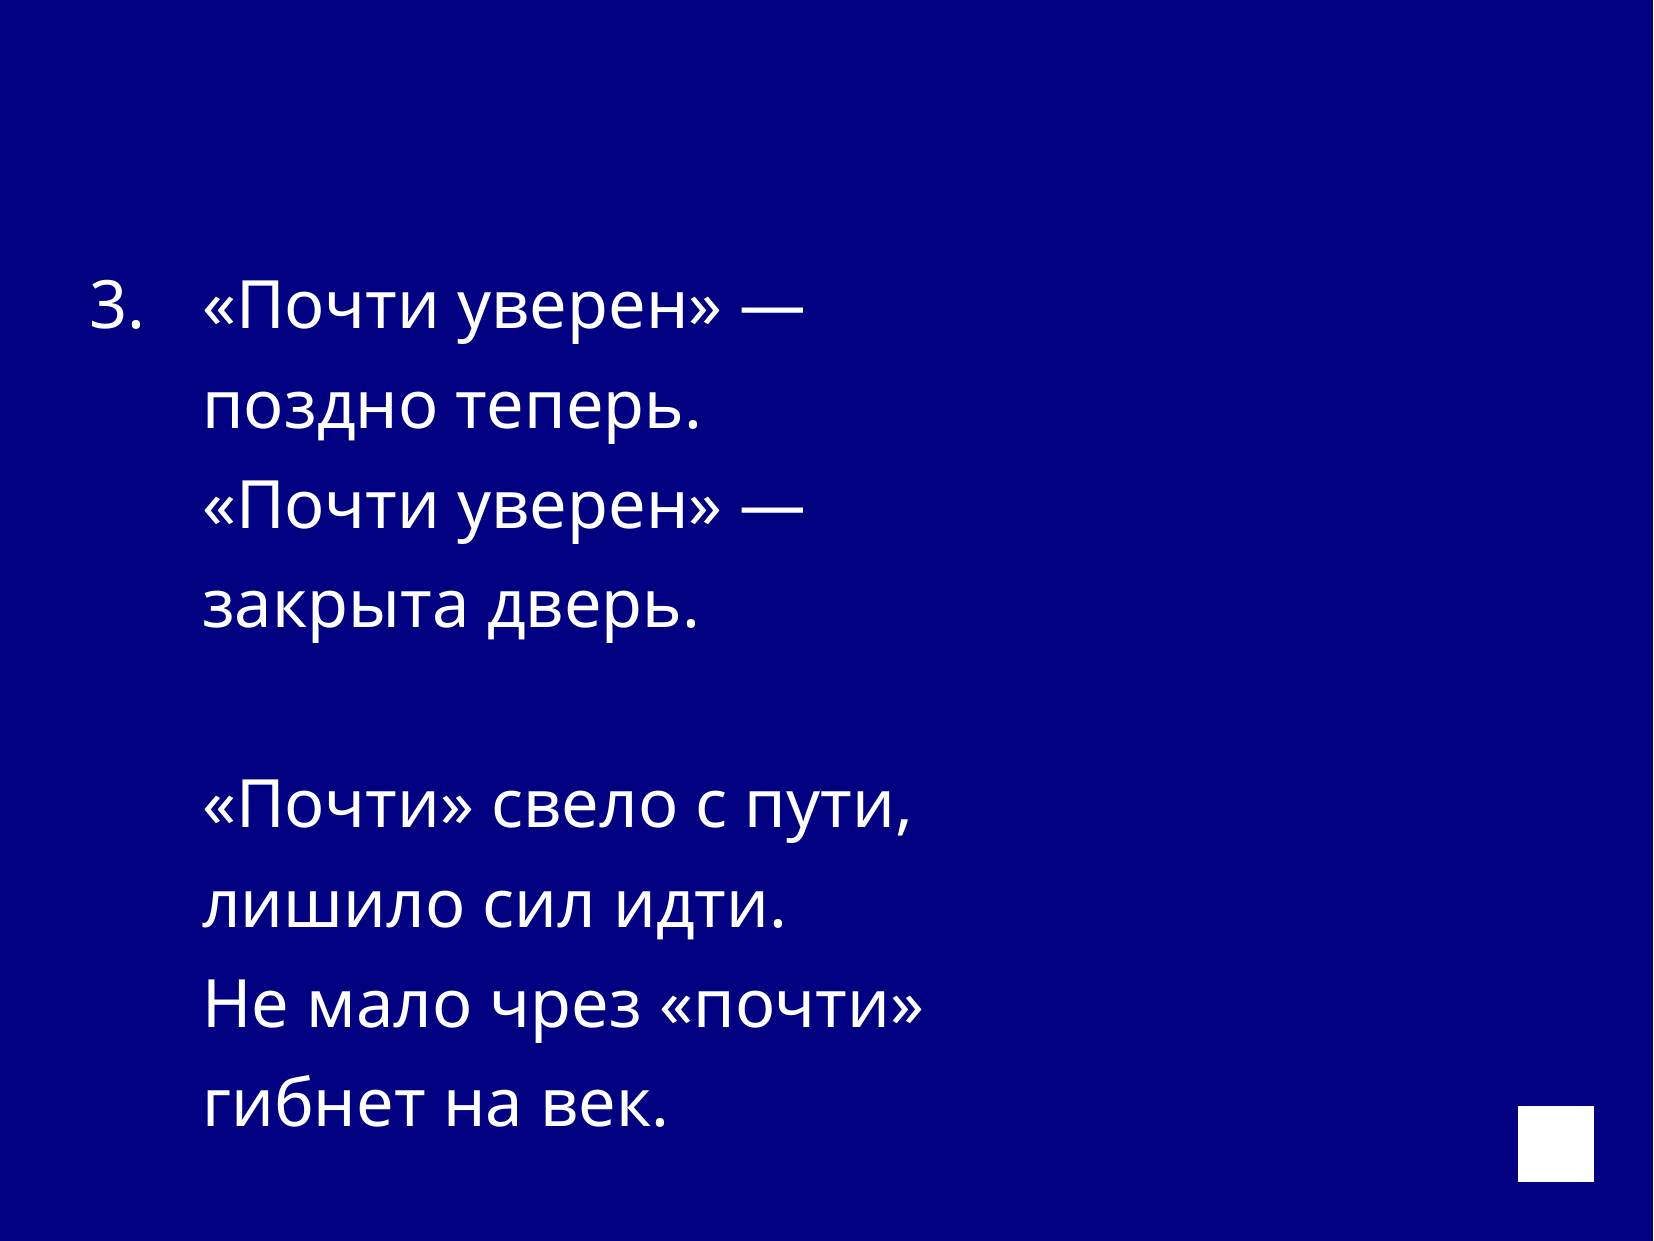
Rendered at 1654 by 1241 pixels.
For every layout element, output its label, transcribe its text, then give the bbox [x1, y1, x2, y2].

text_box [1518, 1106, 1594, 1182]
text_box 3. «Почти уверен» — поздно теперь. «Почти уверен» — закрыта дверь. «Почти» свело с пути, лишило сил идти. Не мало чрез «почти» гибнет на век. [75, 150, 1576, 1163]
